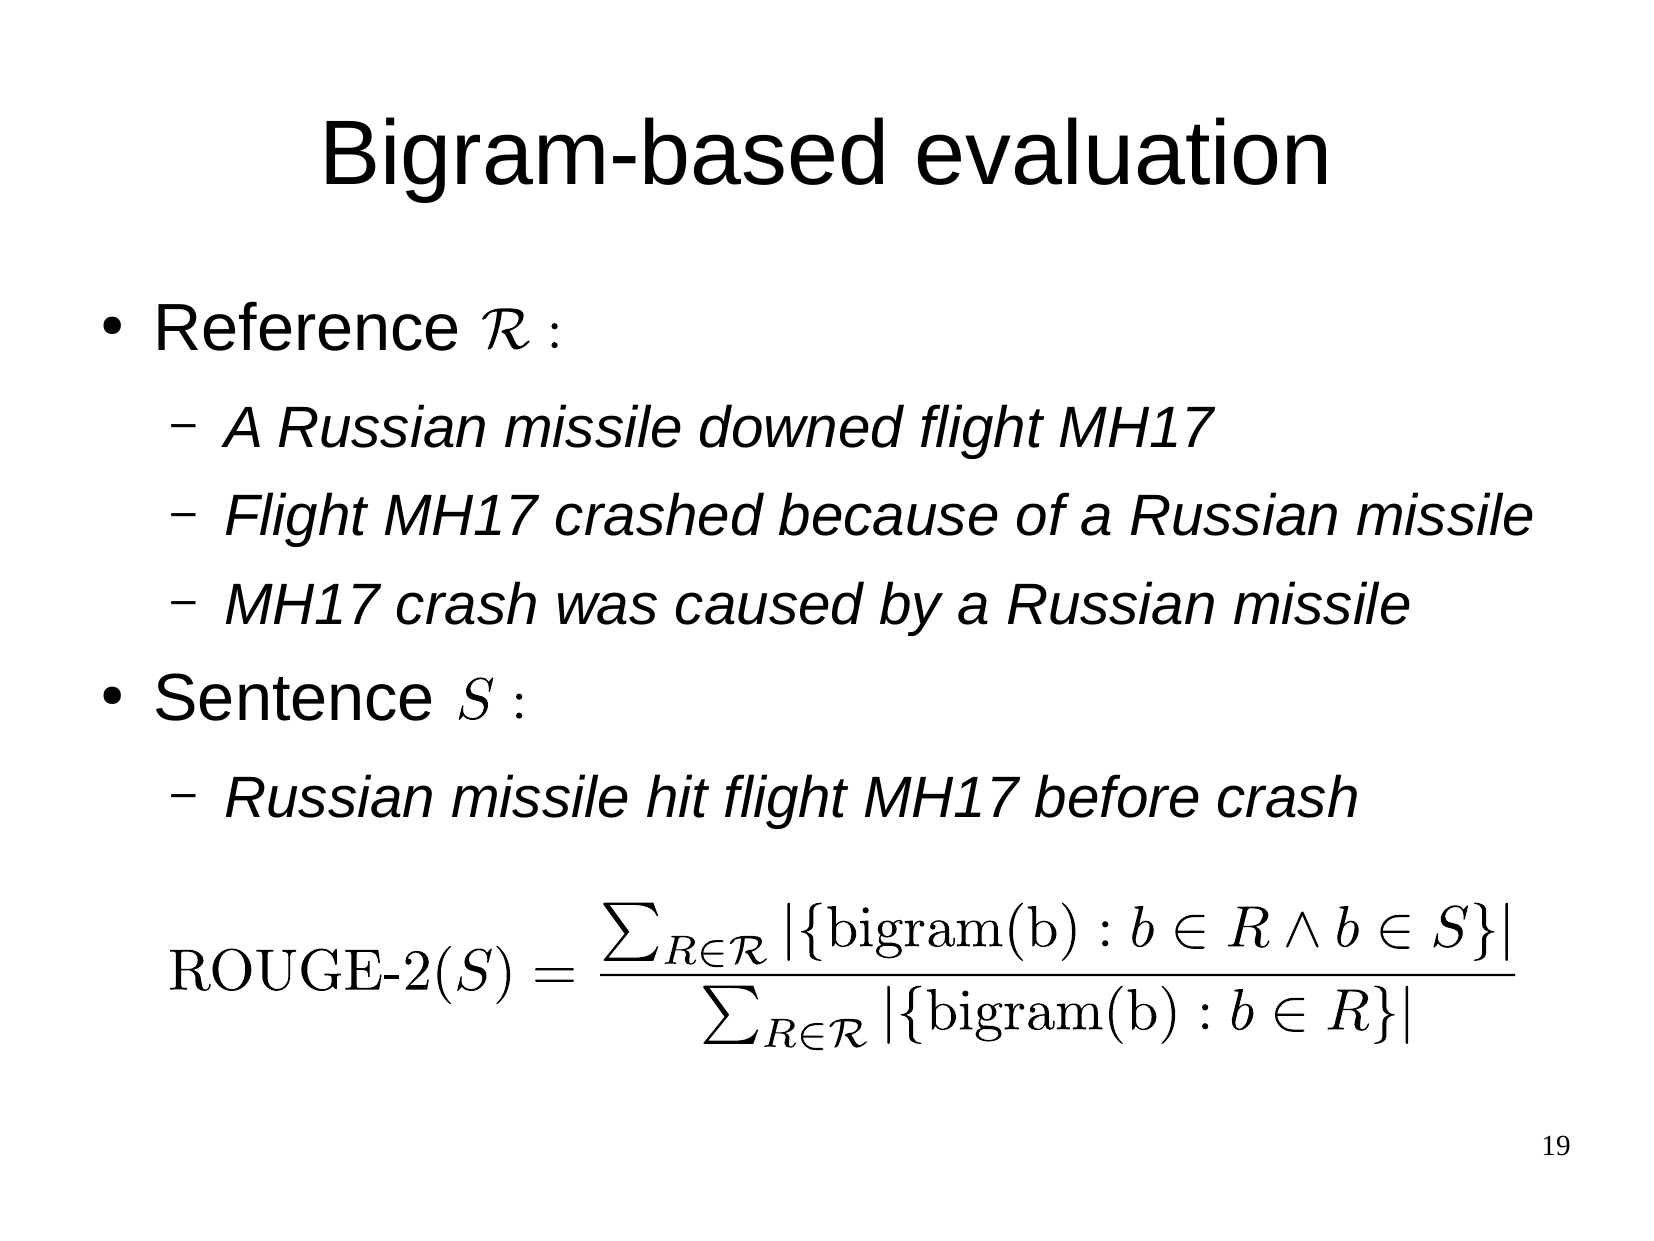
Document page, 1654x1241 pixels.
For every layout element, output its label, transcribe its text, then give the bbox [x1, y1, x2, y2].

text_box [481, 308, 563, 350]
list Reference A Russian missile downed flight MH17 Flight MH17 crashed because of a Russian missile MH17 crash was caused by a Russian missile Sentence Russian missile hit flight MH17 before crash [82, 290, 1571, 1010]
text_box [168, 902, 1516, 1051]
title Bigram-based evaluation [82, 49, 1571, 257]
text_box [455, 677, 528, 721]
